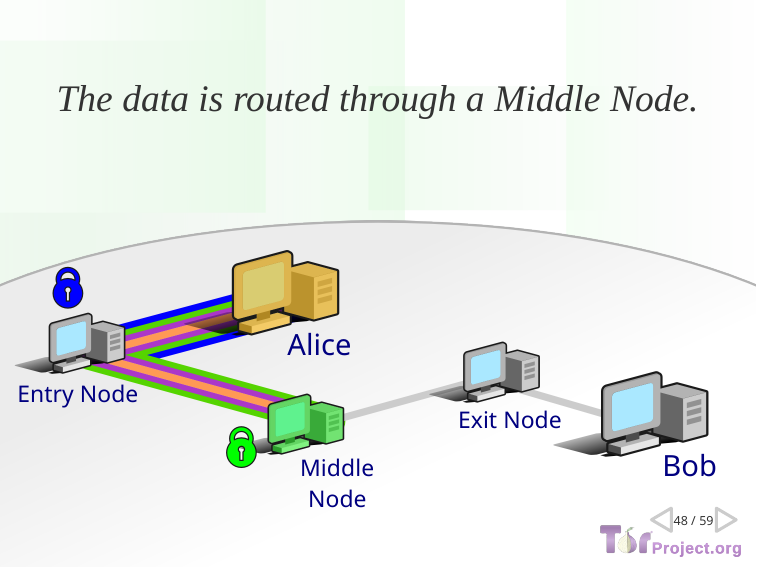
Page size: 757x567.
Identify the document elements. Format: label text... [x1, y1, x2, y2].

text_box Bob [633, 438, 747, 492]
text_box Entry Node [0, 371, 162, 416]
text_box <number> / 59 [618, 504, 756, 555]
text_box Alice [263, 317, 376, 370]
picture [0, 0, 757, 567]
text_box Middle Node [253, 444, 422, 490]
text_box [651, 508, 672, 532]
text_box The data is routed through a Middle Node. [0, 70, 756, 127]
text_box Exit Node [426, 396, 595, 442]
text_box [716, 508, 737, 532]
